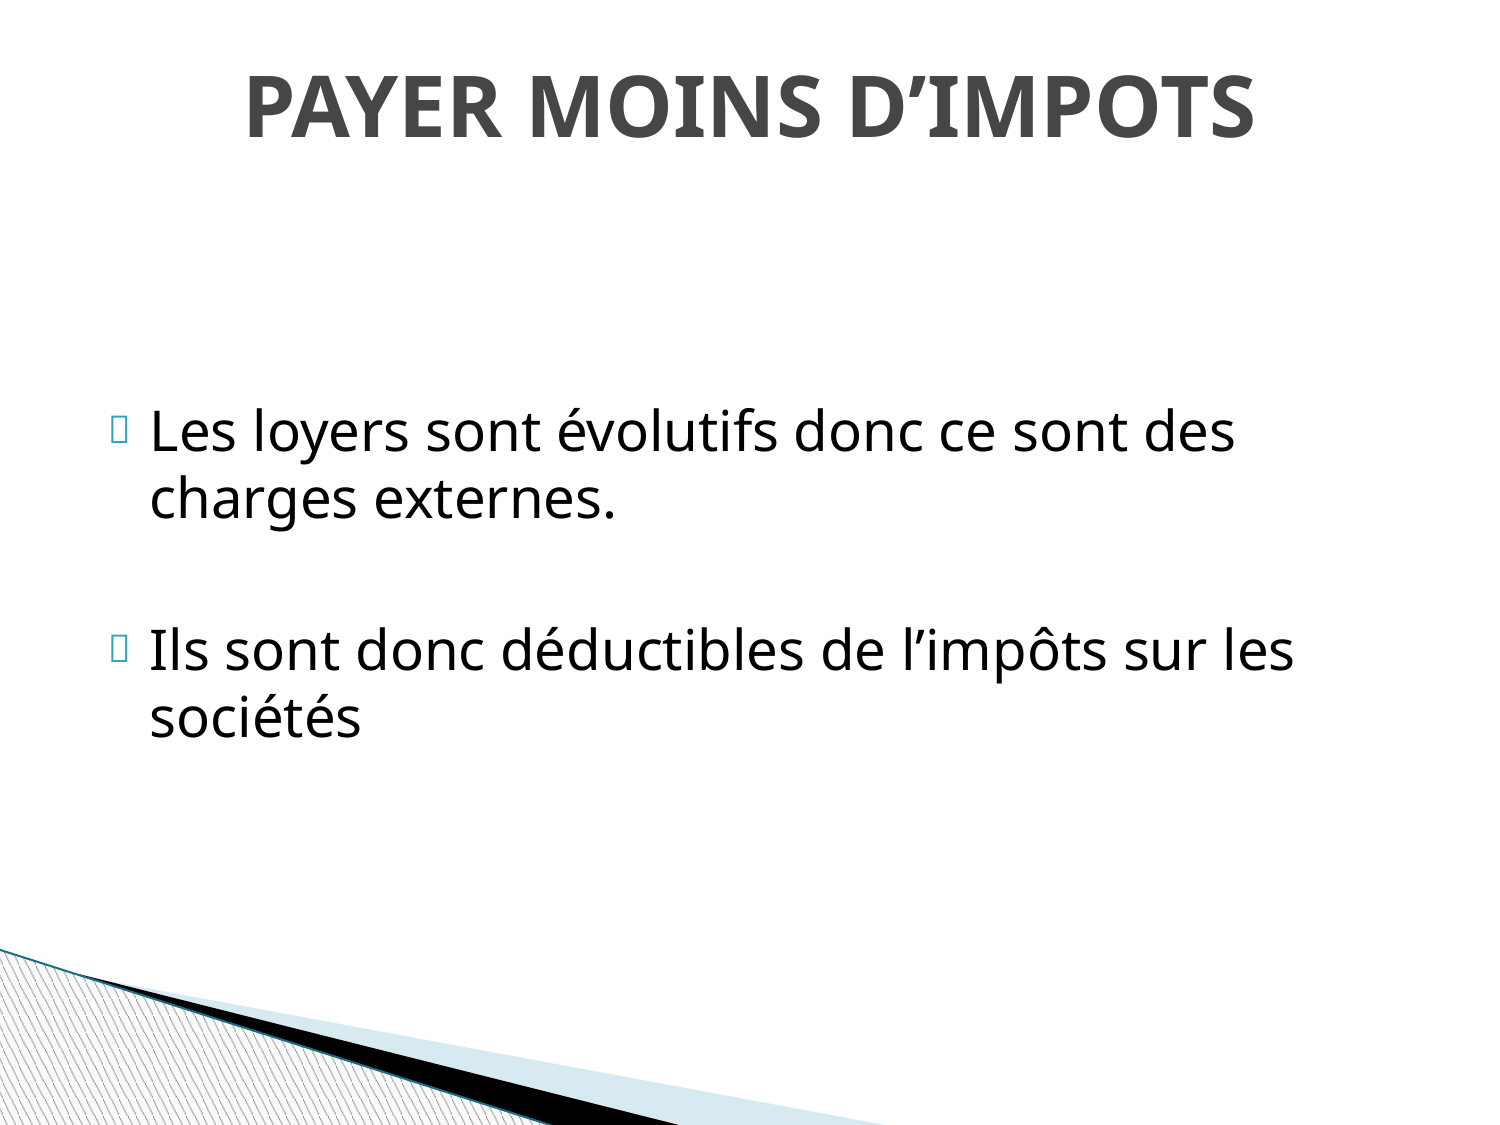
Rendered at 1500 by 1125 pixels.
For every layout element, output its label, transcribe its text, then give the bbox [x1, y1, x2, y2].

list Les loyers sont évolutifs donc ce sont des charges externes. Ils sont donc déductibles de l’impôts sur les sociétés [75, 387, 1425, 863]
title PAYER MOINS D’IMPOTS [75, 45, 1425, 233]
picture [0, 952, 543, 1125]
